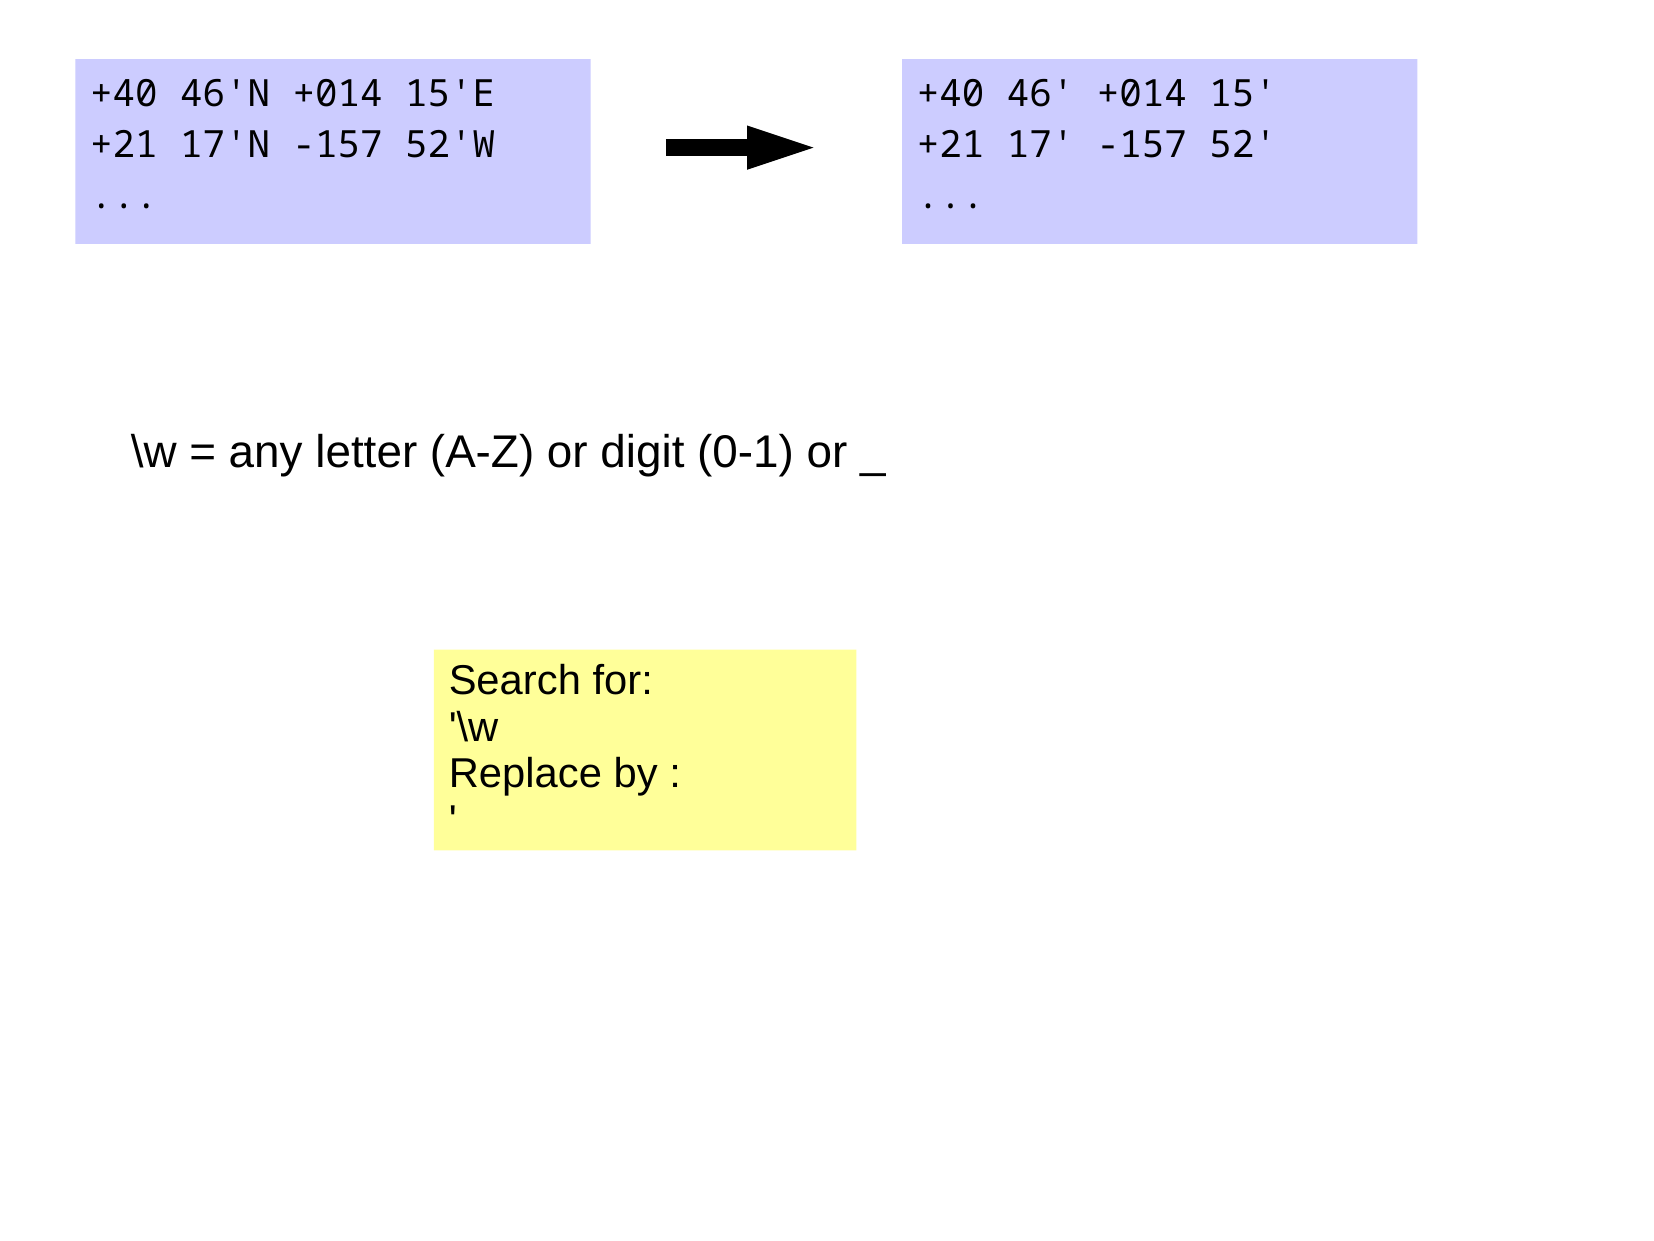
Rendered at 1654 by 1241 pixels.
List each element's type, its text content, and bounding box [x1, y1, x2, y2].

text_box +40 46' +014 15' +21 17' -157 52' ... [902, 59, 1418, 244]
text_box Search for: '\w Replace by : ' [433, 649, 857, 851]
text_box +40 46'N +014 15'E +21 17'N -157 52'W ... [75, 59, 591, 244]
text_box \w = any letter (A-Z) or digit (0-1) or _ [116, 418, 1569, 485]
